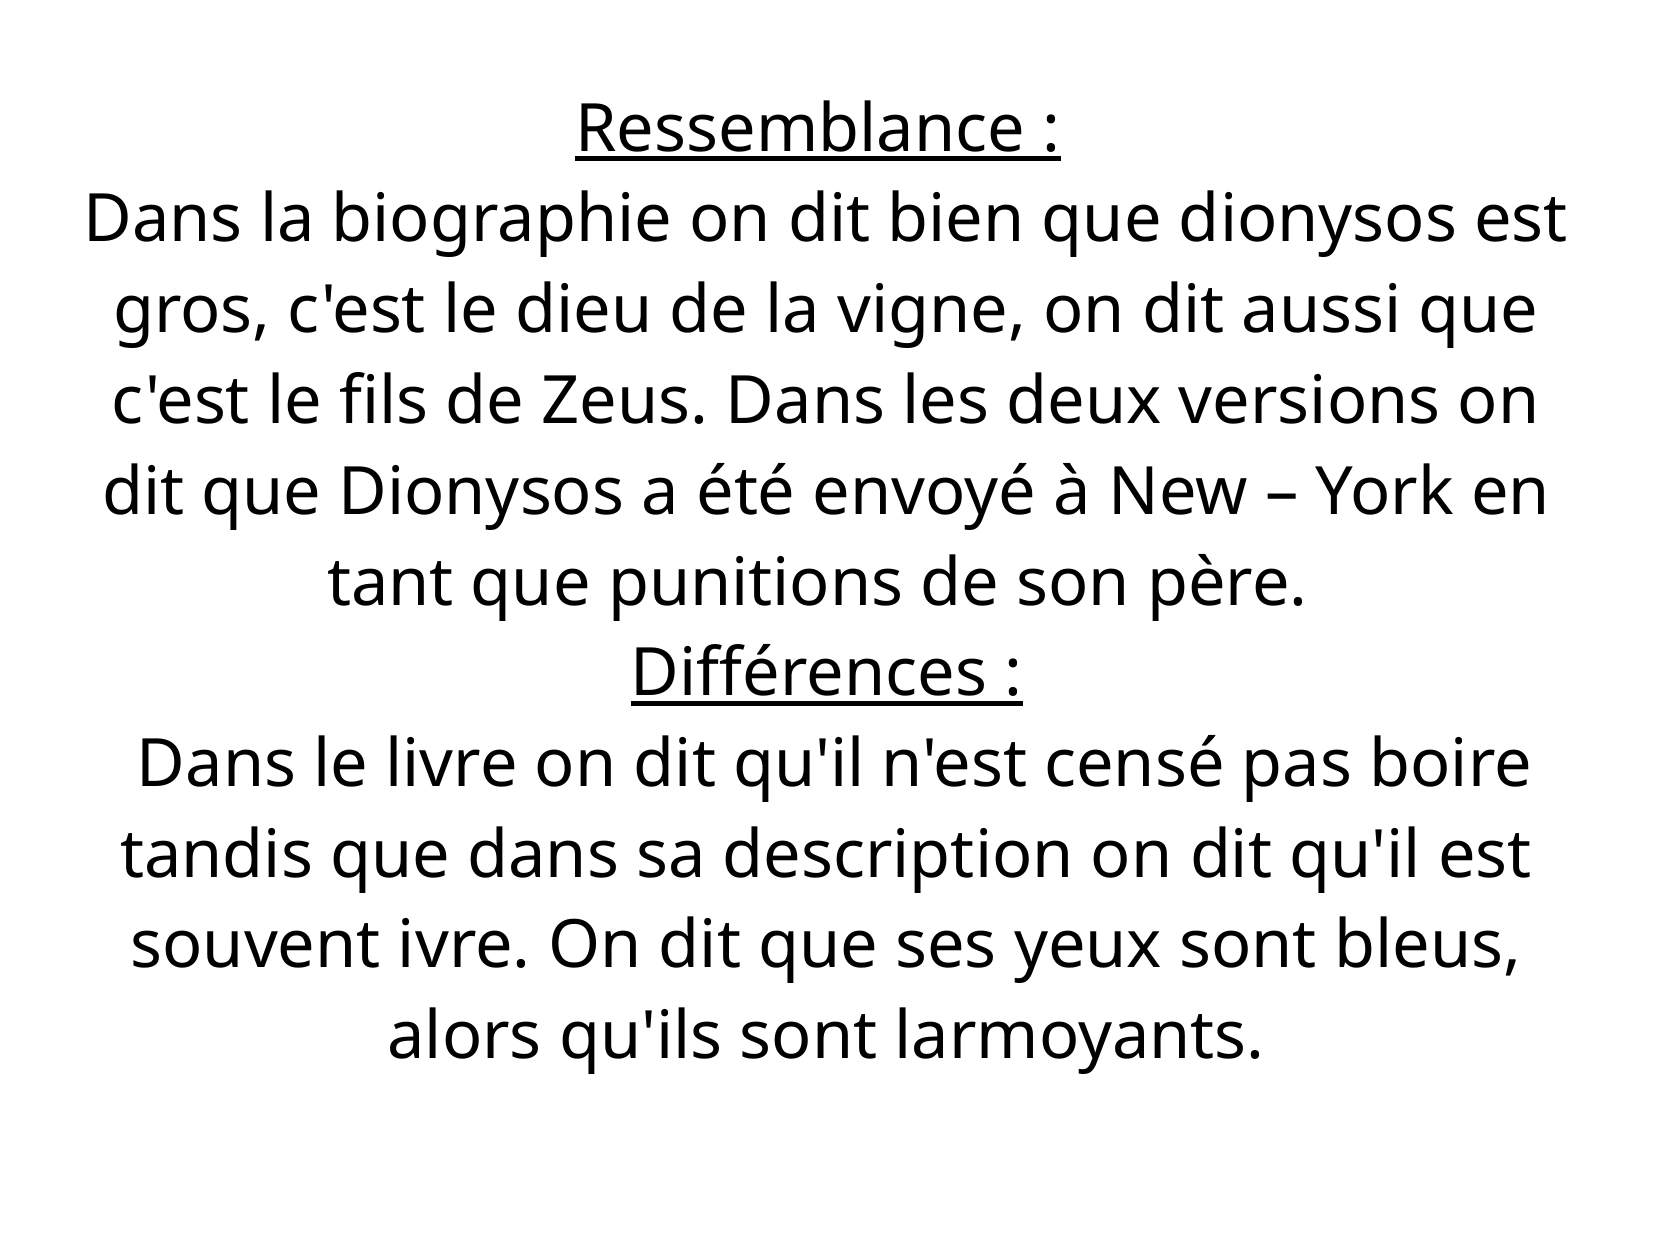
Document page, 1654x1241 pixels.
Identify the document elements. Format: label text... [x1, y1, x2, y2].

subtitle Ressemblance : Dans la biographie on dit bien que dionysos est gros, c'est le dieu de la vigne, on dit aussi que c'est le fils de Zeus. Dans les deux versions on dit que Dionysos a été envoyé à New – York en tant que punitions de son père. Différences : Dans le livre on dit qu'il n'est censé pas boire tandis que dans sa description on dit qu'il est souvent ivre. On dit que ses yeux sont bleus, alors qu'ils sont larmoyants. [82, 49, 1571, 1109]
